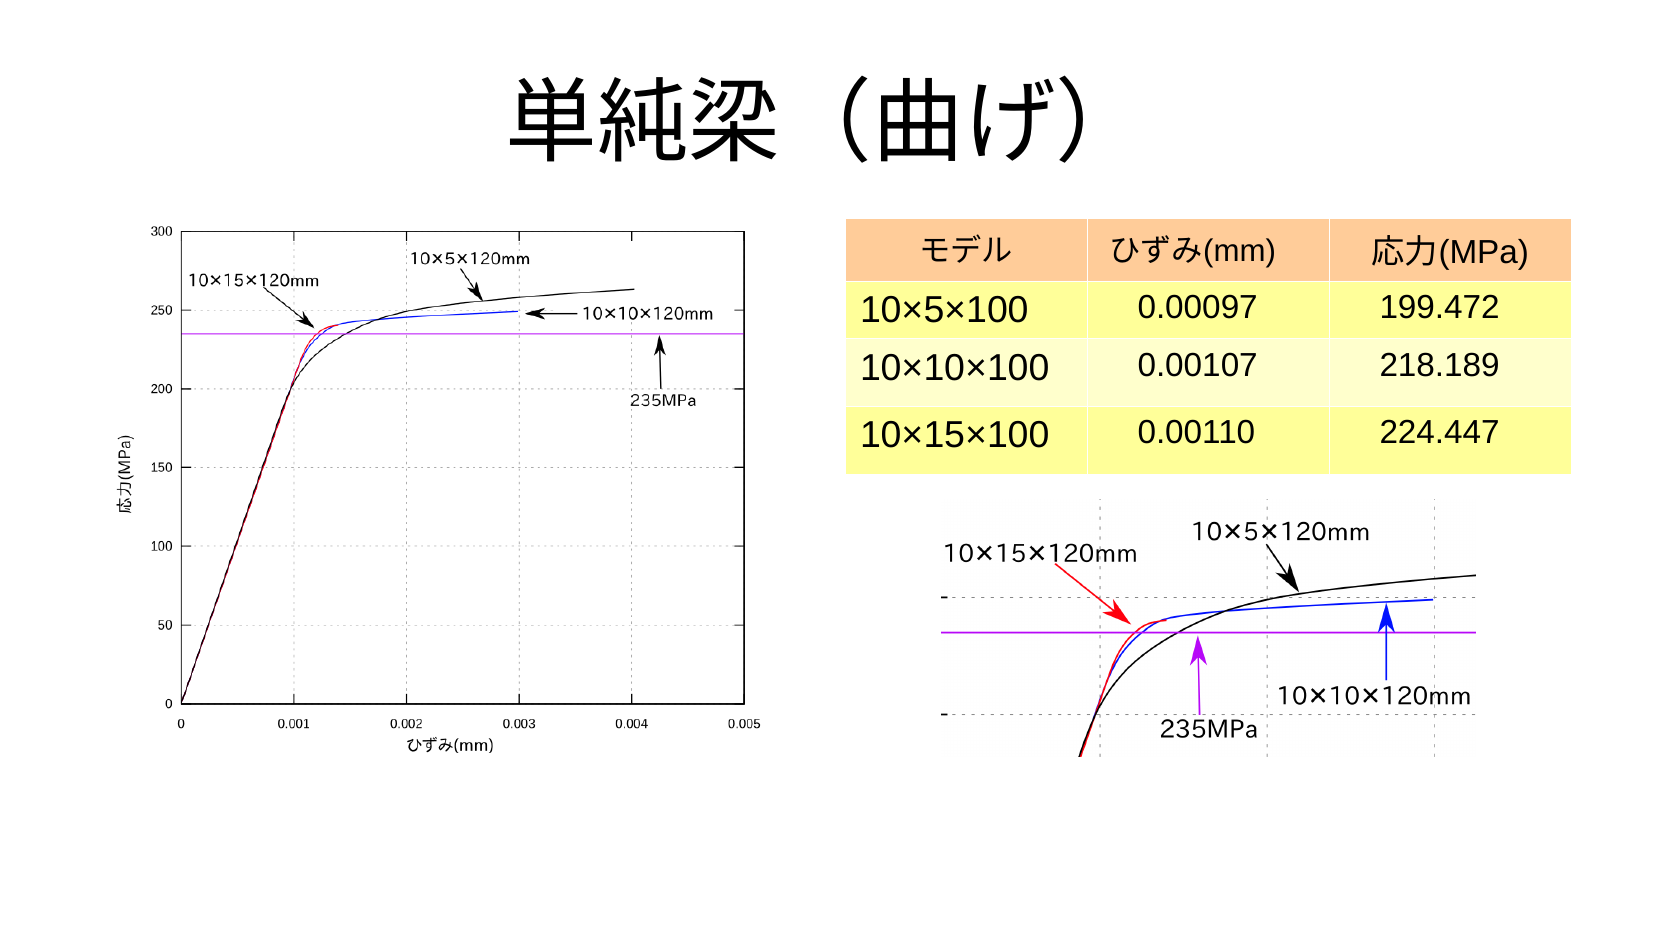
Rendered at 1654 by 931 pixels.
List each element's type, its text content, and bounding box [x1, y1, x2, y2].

table_cell 0.00110 [1088, 407, 1329, 474]
table_cell 0.00107 [1088, 339, 1329, 406]
picture [941, 499, 1476, 757]
table_cell 0.00097 [1088, 282, 1329, 338]
table_cell 10×5×100 [846, 282, 1087, 338]
table_cell 224.447 [1330, 407, 1571, 474]
table_cell 199.472 [1330, 282, 1571, 338]
title 単純梁（曲げ） [82, 37, 1571, 193]
picture [111, 217, 780, 758]
table_header ひずみ(mm) [1088, 219, 1329, 281]
table_cell 10×10×100 [846, 339, 1087, 406]
table_header モデル [846, 219, 1087, 281]
table_cell 10×15×100 [846, 407, 1087, 474]
table_header 応力(MPa) [1330, 219, 1571, 281]
table_cell 218.189 [1330, 339, 1571, 406]
